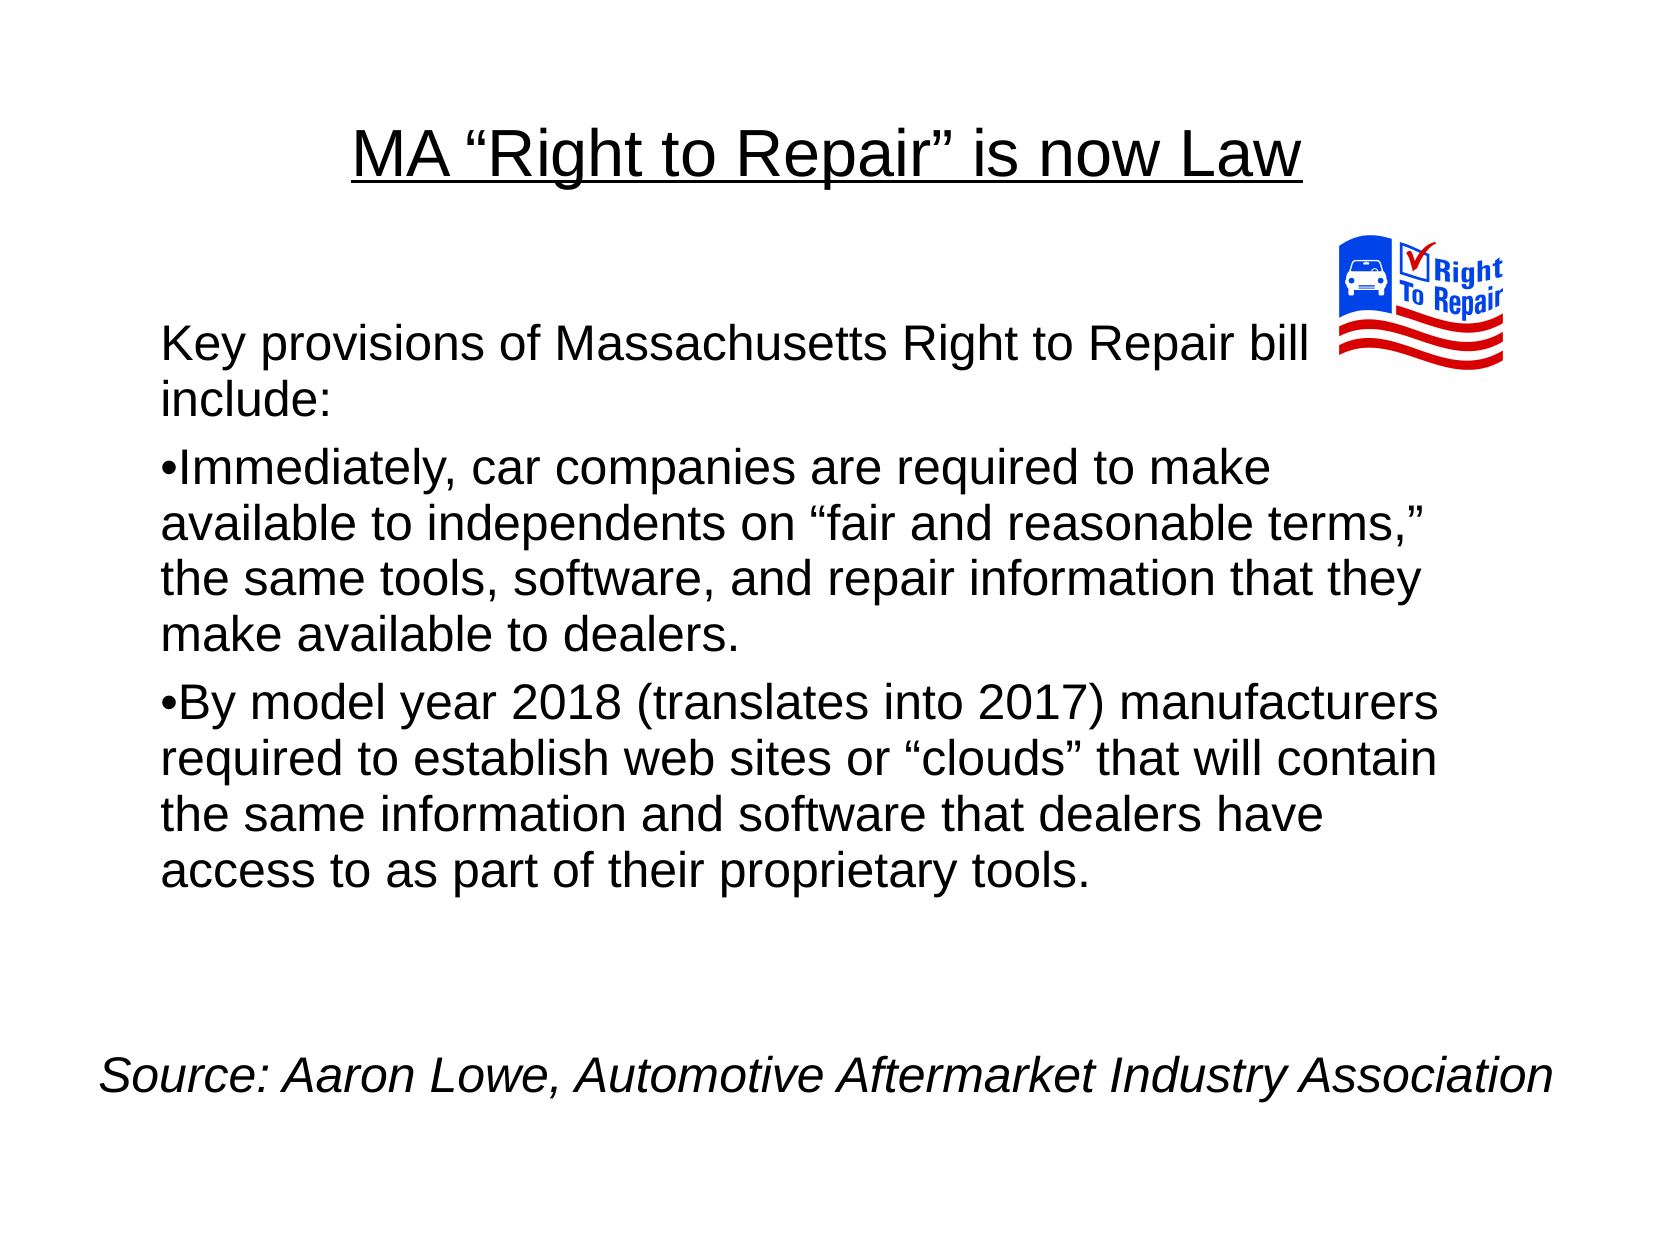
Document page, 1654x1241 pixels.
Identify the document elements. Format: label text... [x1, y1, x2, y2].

list Key provisions of Massachusetts Right to Repair bill law include: Immediately, car companies are required to make available to independents on “fair and reasonable terms,” the same tools, software, and repair information that they make available to dealers. By model year 2018 (translates into 2017) manufacturers required to establish web sites or “clouds” that will contain the same information and software that dealers have access to as part of their proprietary tools. [145, 307, 1496, 1039]
text_box Source: Aaron Lowe, Automotive Aftermarket Industry Association [83, 1039, 1570, 1111]
picture [1333, 257, 1509, 373]
title MA “Right to Repair” is now Law [82, 49, 1571, 257]
